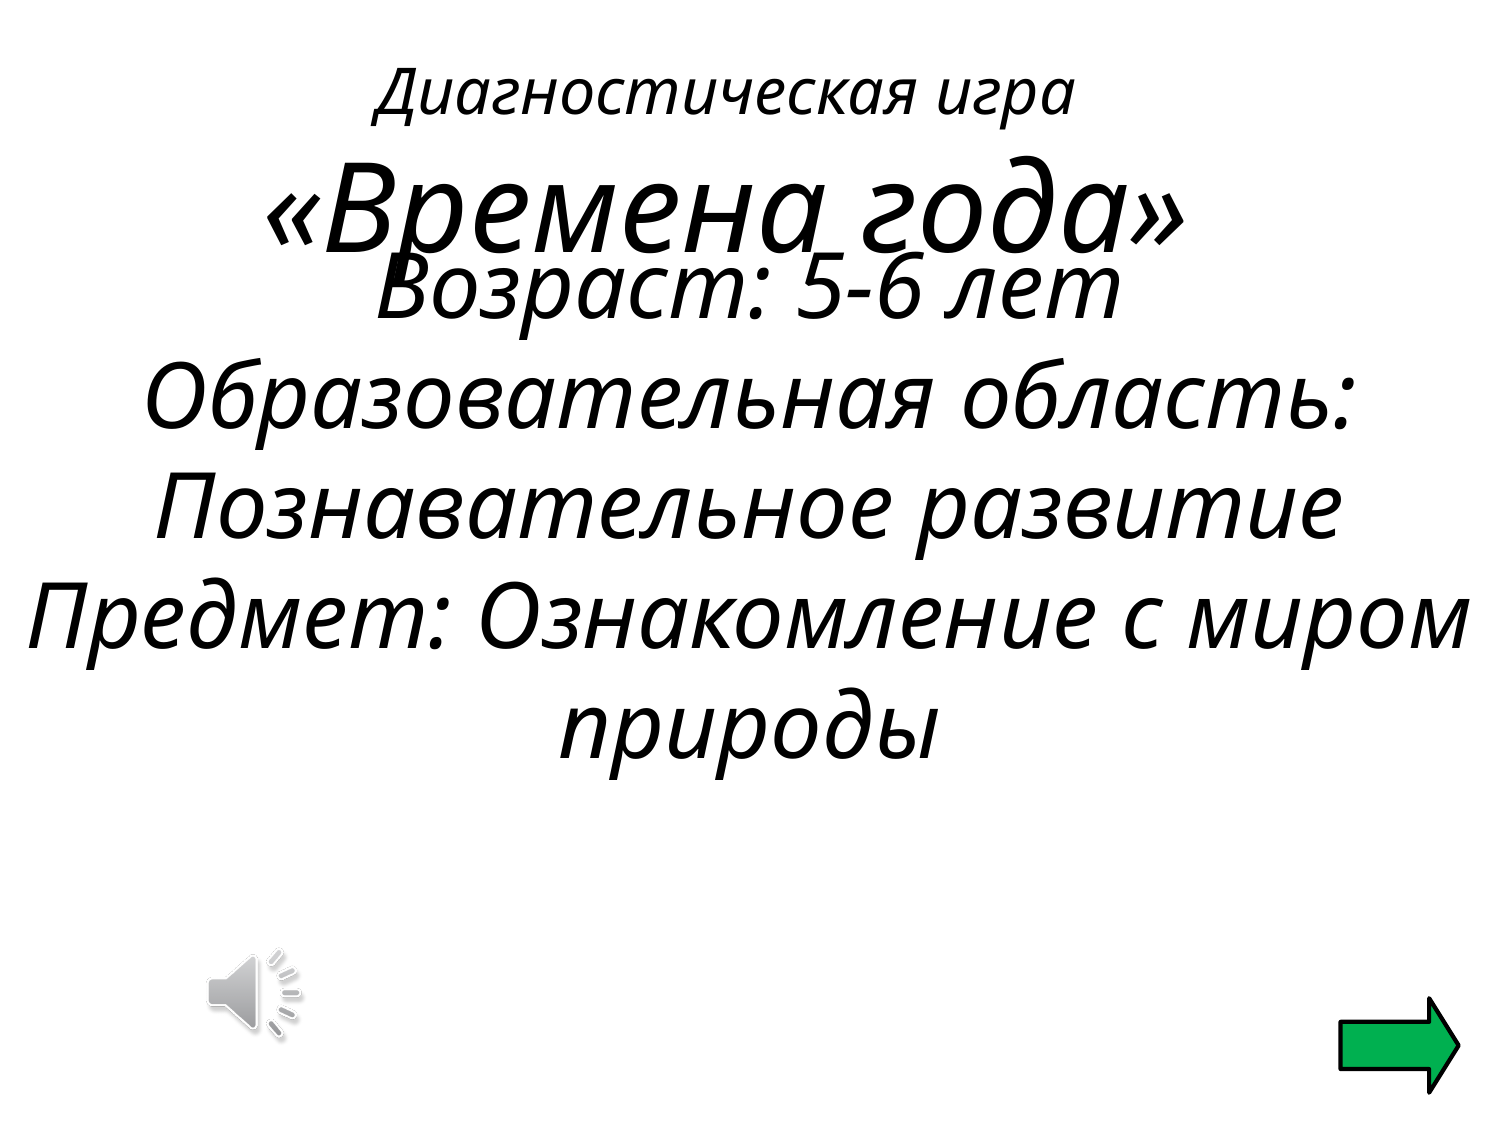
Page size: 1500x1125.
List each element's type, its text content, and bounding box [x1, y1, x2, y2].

subtitle Возраст: 5-6 лет Образовательная область: Познавательное развитие Предмет: Ознакомление с миром природы [0, 219, 1500, 925]
title Диагностическая игра «Времена года» [64, 42, 1388, 197]
text_box [1340, 998, 1459, 1093]
picture [206, 945, 307, 1046]
